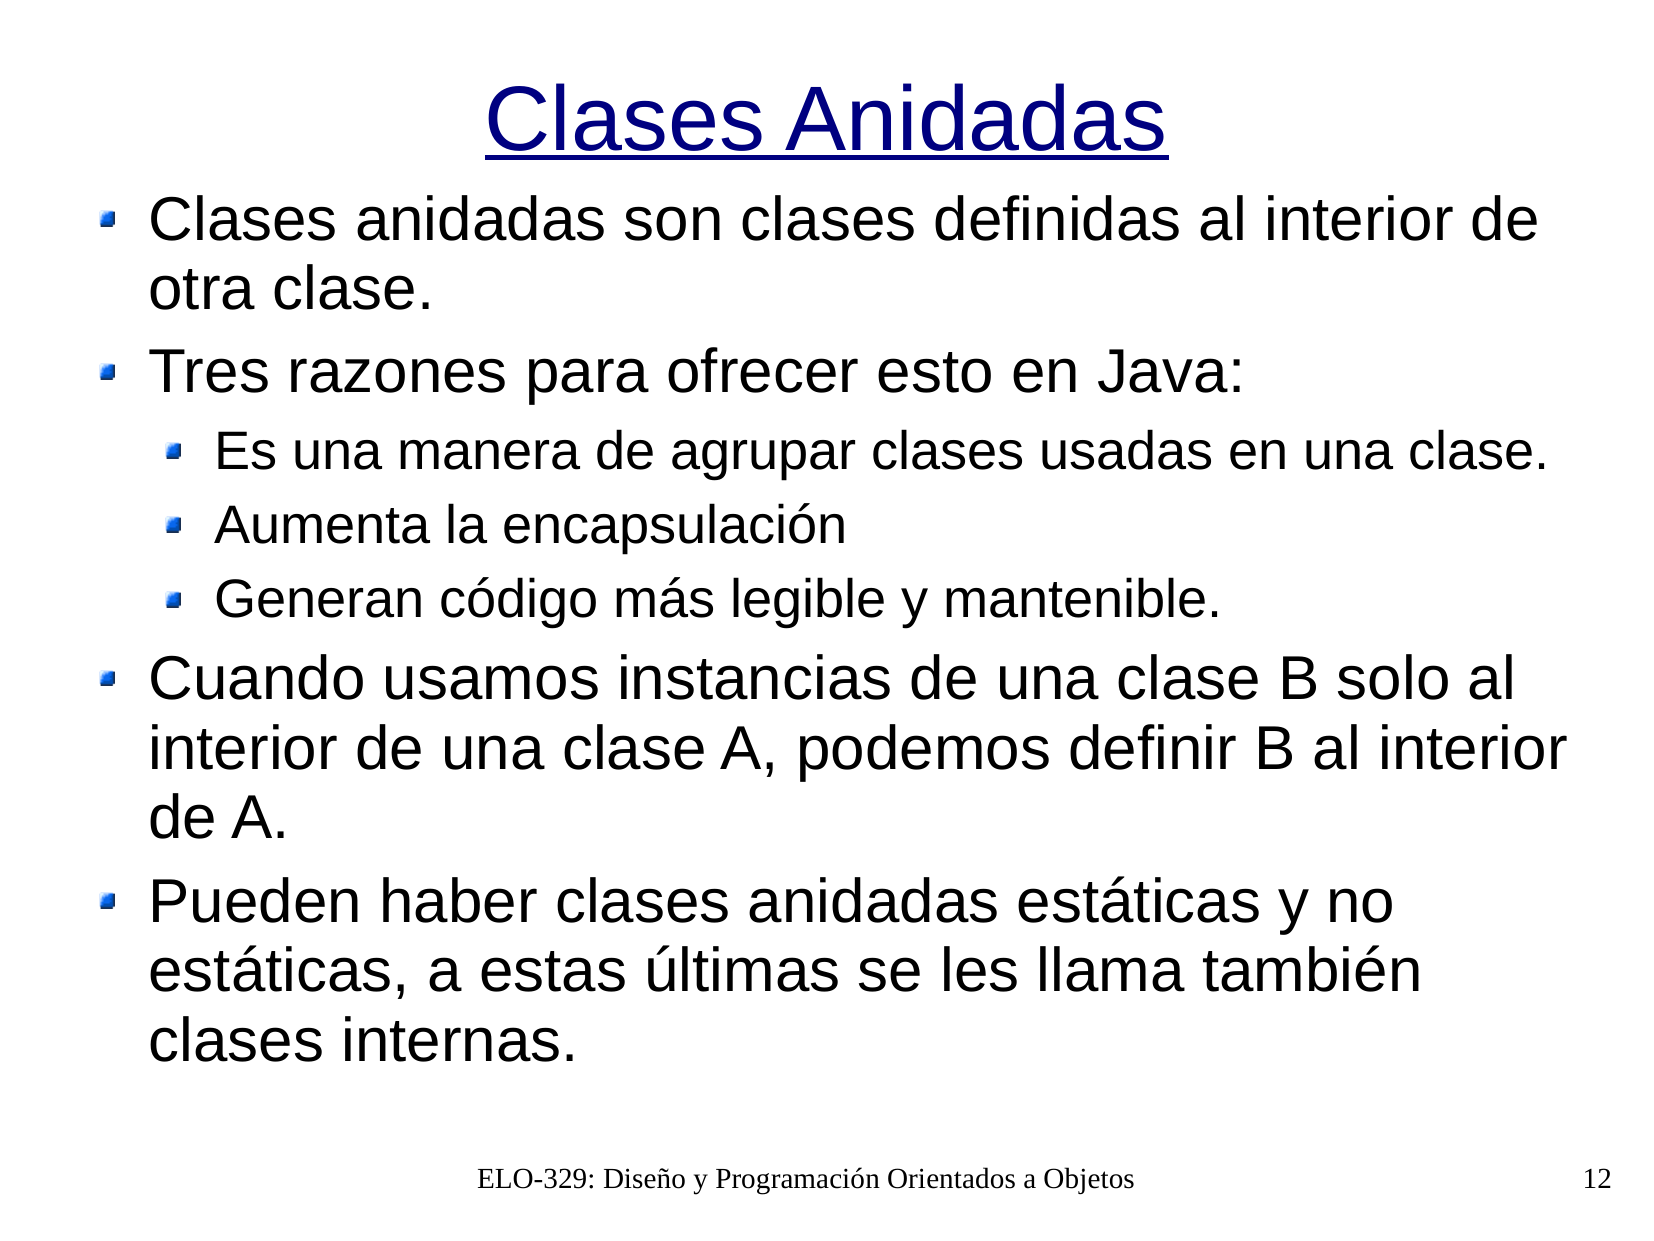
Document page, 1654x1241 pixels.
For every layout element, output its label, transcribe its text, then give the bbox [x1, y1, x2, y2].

title Clases Anidadas [82, 49, 1571, 183]
list Clases anidadas son clases definidas al interior de otra clase. Tres razones para ofrecer esto en Java: Es una manera de agrupar clases usadas en una clase. Aumenta la encapsulación Generan código más legible y mantenible. Cuando usamos instancias de una clase B solo al interior de una clase A, podemos definir B al interior de A. Pueden haber clases anidadas estáticas y no estáticas, a estas últimas se les llama también clases internas. [82, 183, 1571, 1084]
